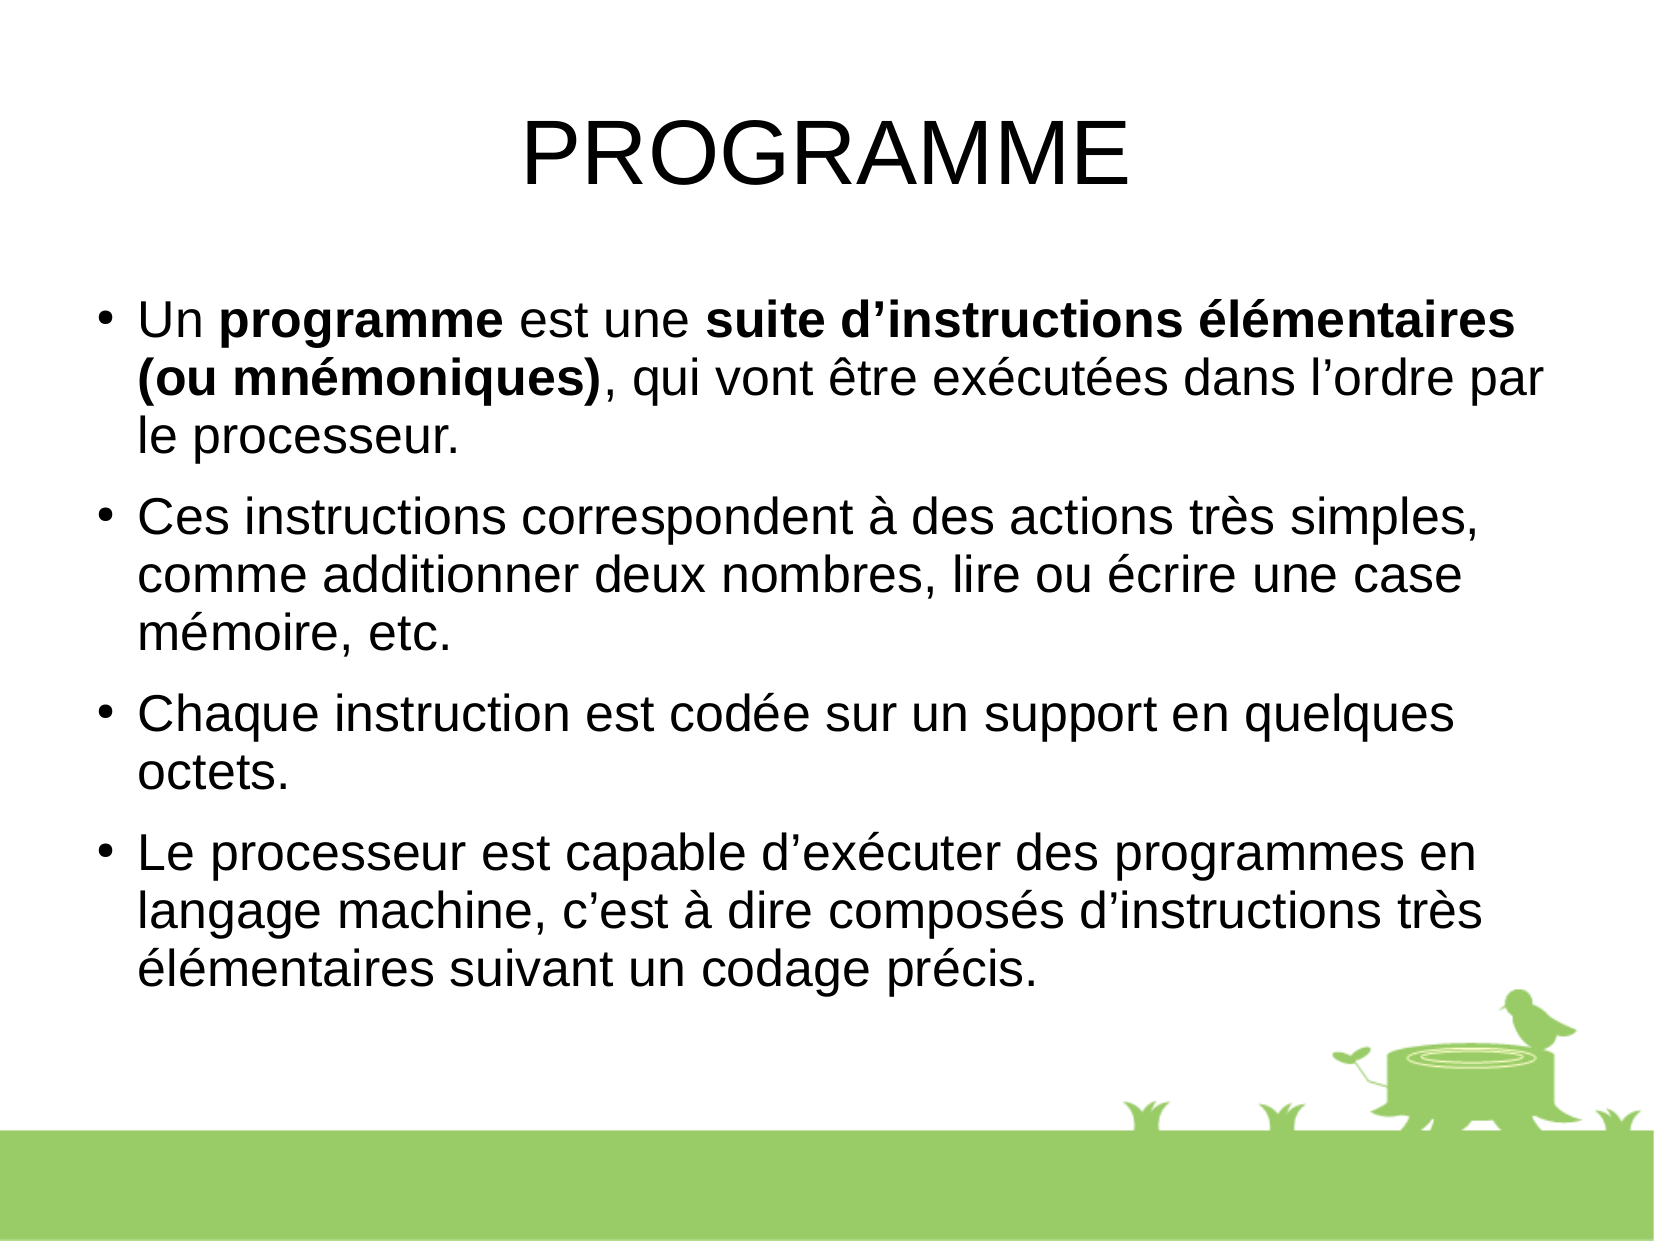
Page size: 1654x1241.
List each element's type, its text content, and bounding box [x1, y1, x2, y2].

title PROGRAMME [82, 49, 1571, 257]
list Un programme est une suite d’instructions élémentaires (ou mnémoniques), qui vont être exécutées dans l’ordre par le processeur. Ces instructions correspondent à des actions très simples, comme additionner deux nombres, lire ou écrire une case mémoire, etc. Chaque instruction est codée sur un support en quelques octets. Le processeur est capable d’exécuter des programmes en langage machine, c’est à dire composés d’instructions très élémentaires suivant un codage précis. [82, 290, 1571, 1010]
picture [0, 0, 1654, 1241]
